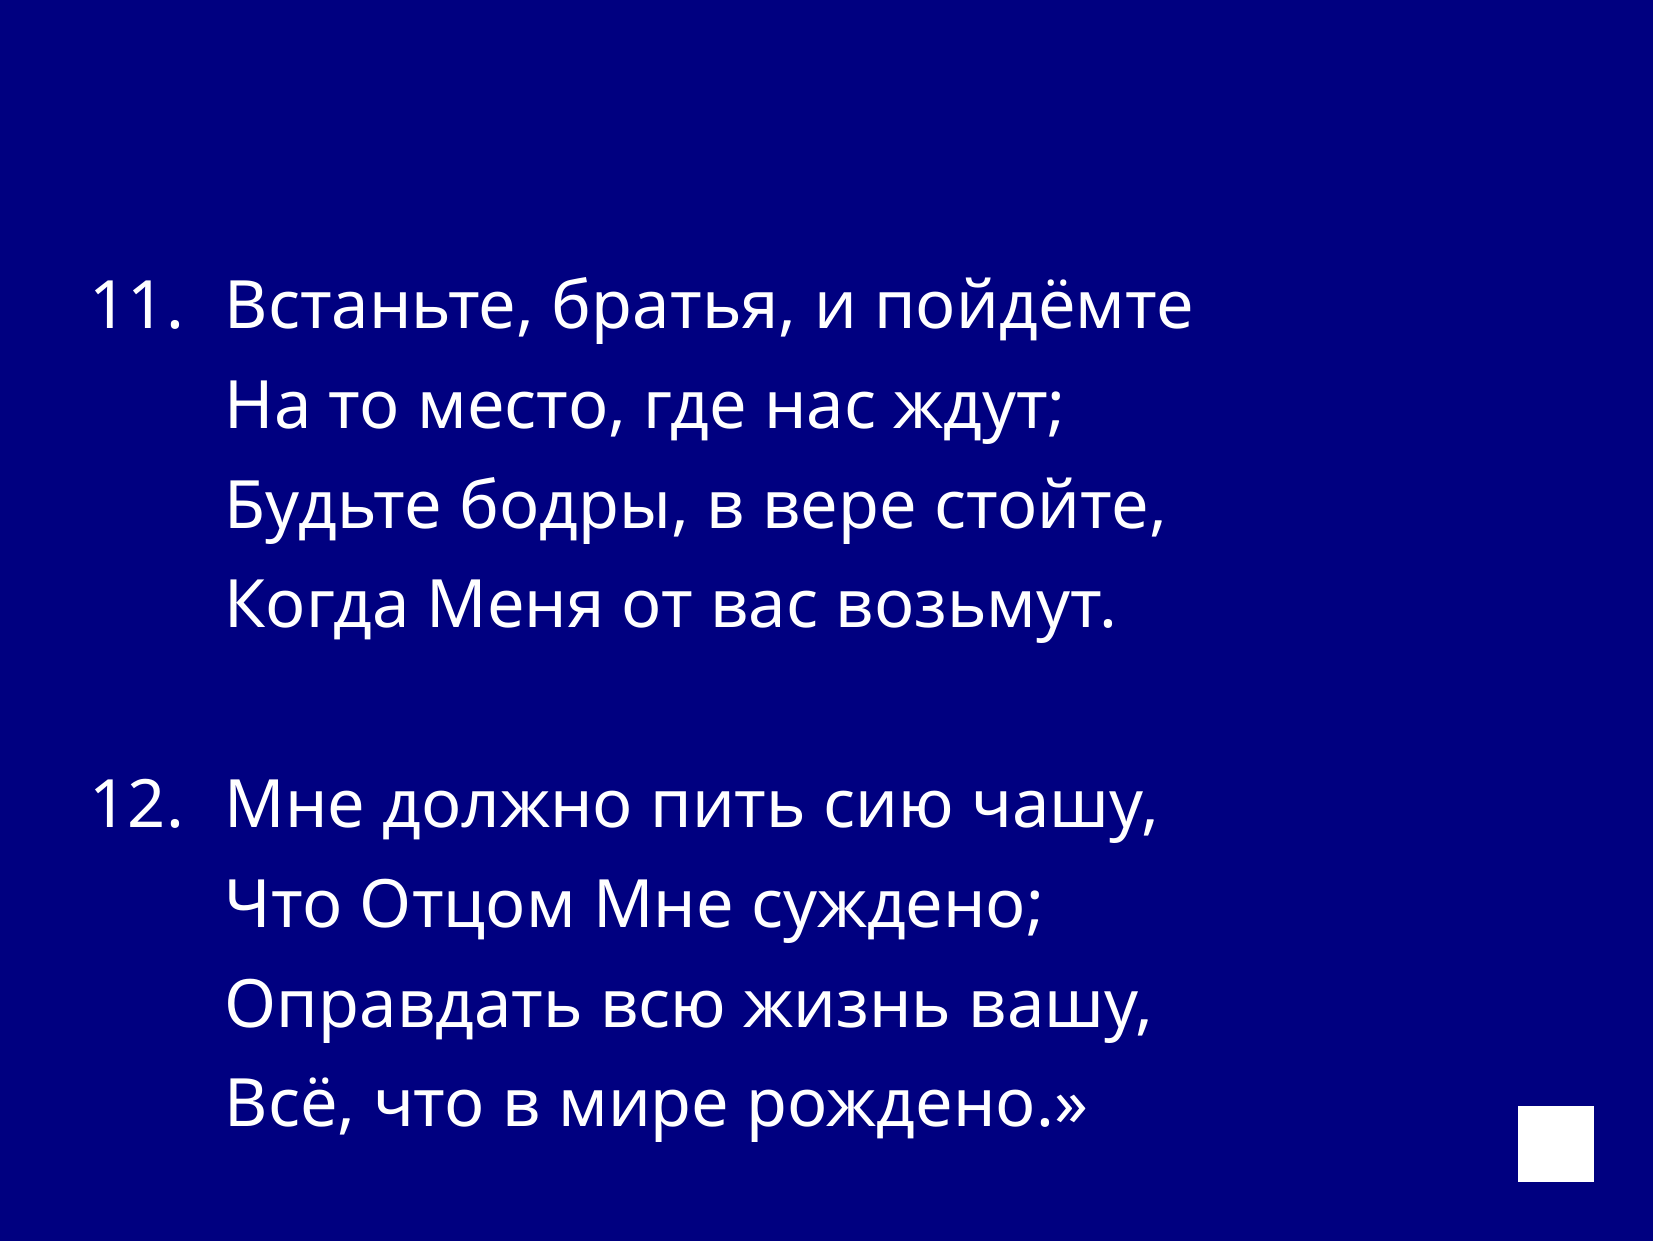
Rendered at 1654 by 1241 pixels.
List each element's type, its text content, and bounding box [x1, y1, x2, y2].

text_box [1518, 1106, 1594, 1182]
text_box 11. Встаньте, братья, и пойдёмте На то место, где нас ждут; Будьте бодры, в вере стойте, Когда Меня от вас возьмут. 12. Мне должно пить сию чашу, Что Отцом Мне суждено; Оправдать всю жизнь вашу, Всё, что в мире рождено.» [75, 150, 1576, 1163]
